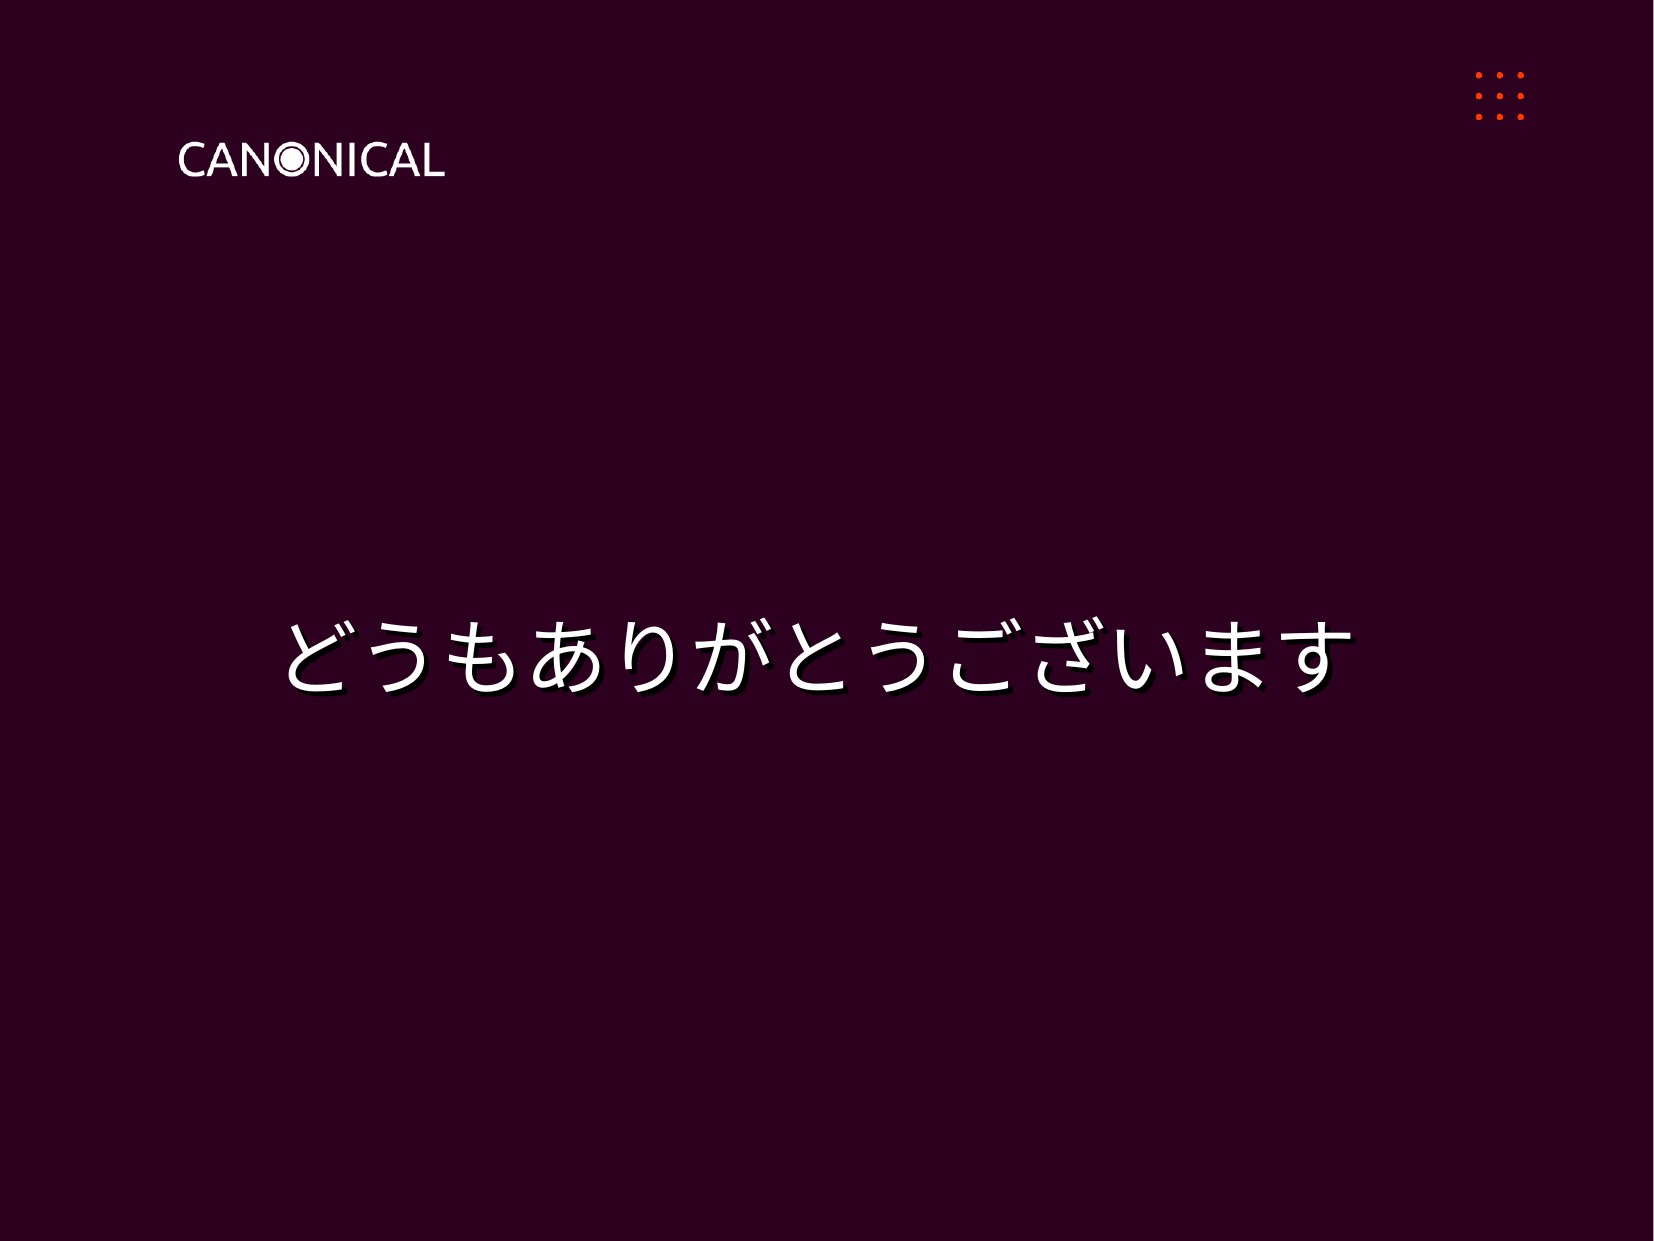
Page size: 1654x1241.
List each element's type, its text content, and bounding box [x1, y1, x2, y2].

picture [0, 0, 1654, 1241]
text_box どうもありがとうございます [259, 584, 1382, 697]
